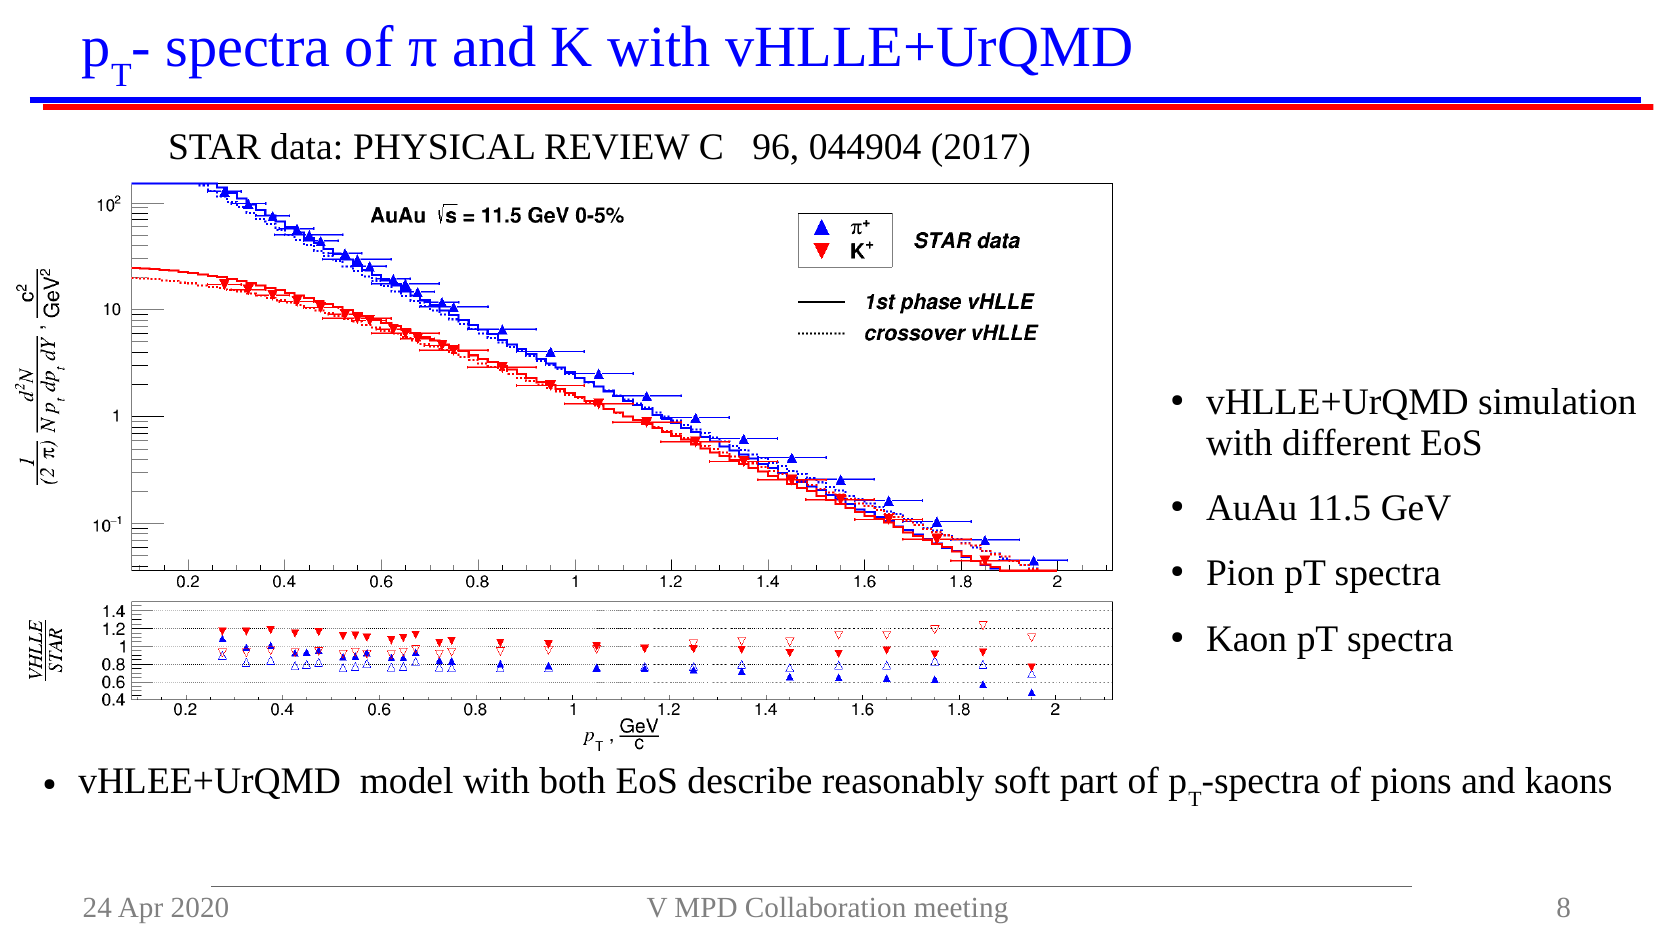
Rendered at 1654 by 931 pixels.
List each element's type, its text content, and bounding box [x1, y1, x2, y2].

picture [0, 138, 1240, 788]
title pT- spectra of π and K with vHLLE+UrQMD [81, 7, 1570, 91]
text_box STAR data: PHYSICAL REVIEW C 96, 044904 (2017) [153, 118, 1082, 217]
text_box vHLLE+UrQMD simulation with different EoS AuAu 11.5 GeV Pion pT spectra Kaon pT spectra [1155, 373, 1654, 707]
text_box vHLEE+UrQMD model with both EoS describe reasonably soft part of pT-spectra of pions and kaons [28, 711, 1647, 860]
